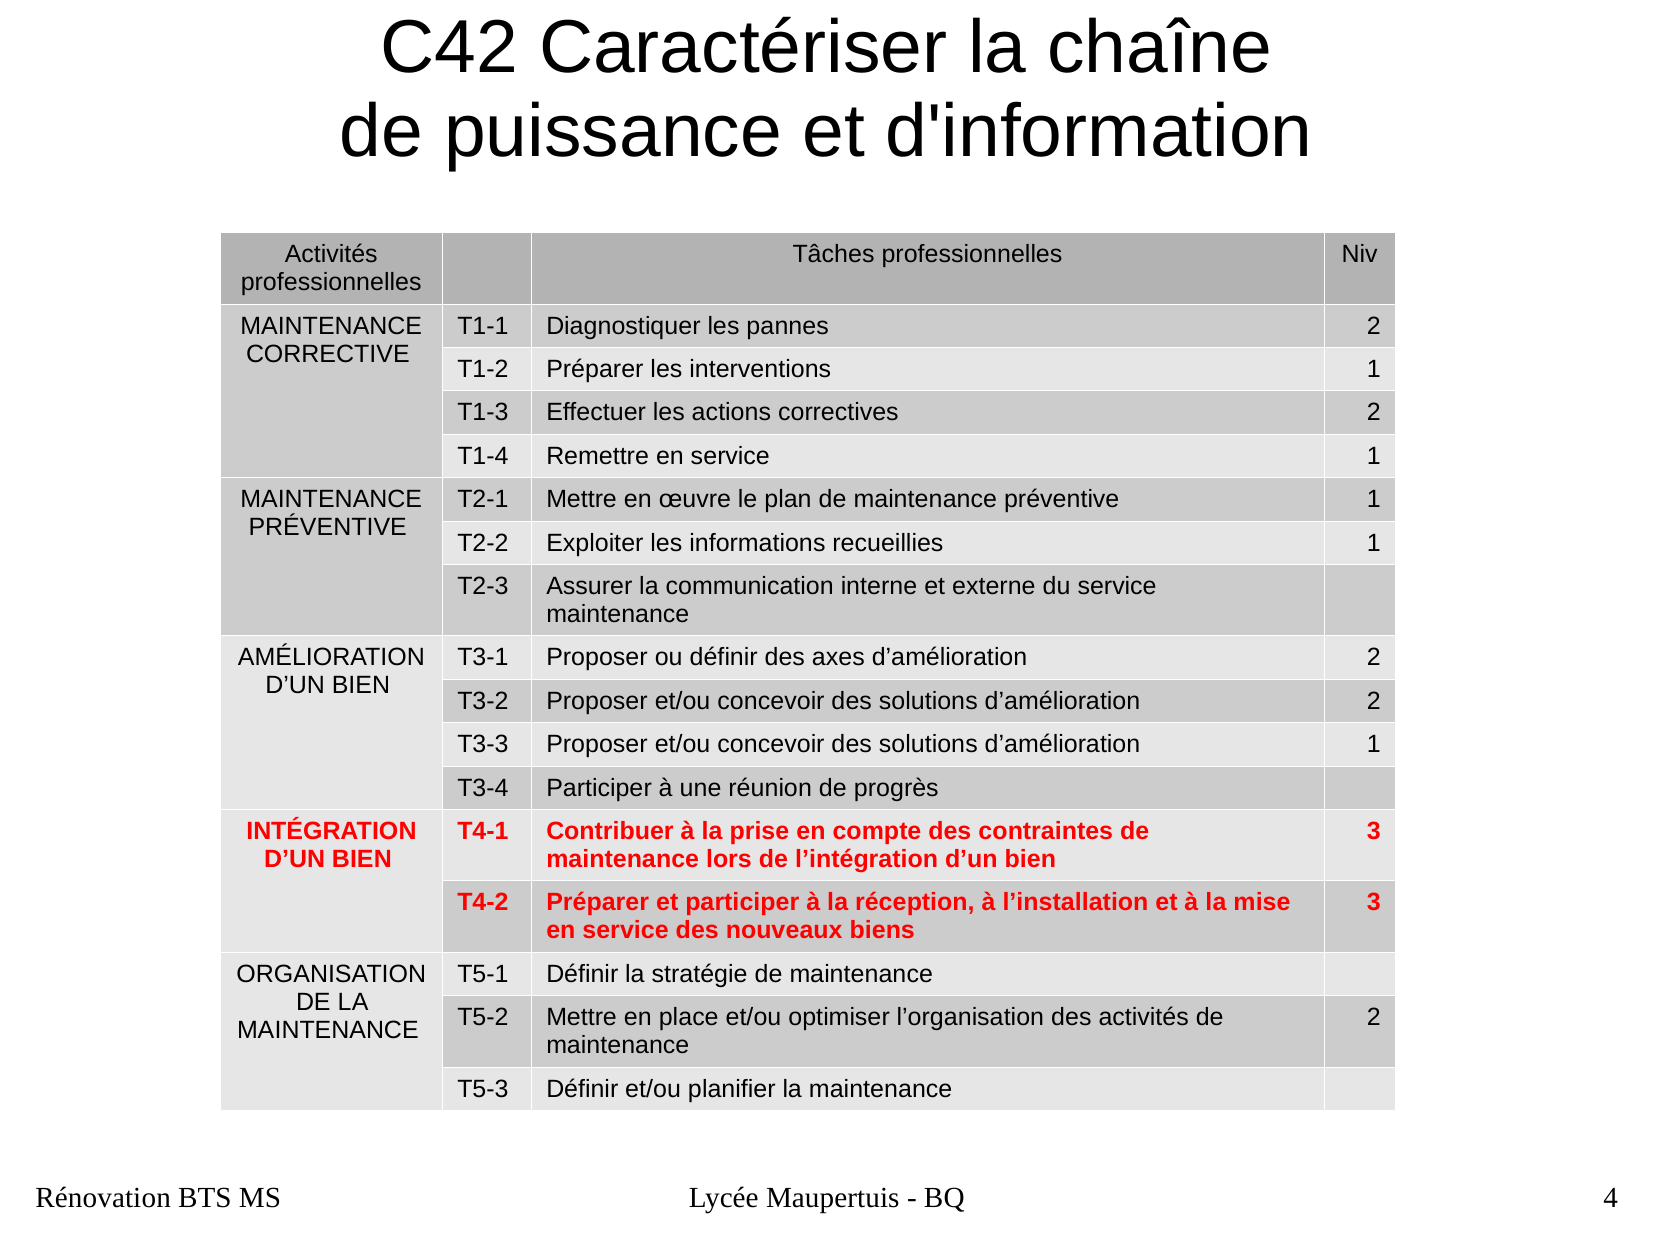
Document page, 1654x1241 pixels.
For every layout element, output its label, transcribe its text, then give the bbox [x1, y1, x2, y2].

table_cell Assurer la communication interne et externe du service maintenance [532, 565, 1324, 635]
table_cell Effectuer les actions correctives [532, 391, 1324, 434]
table_cell Mettre en œuvre le plan de maintenance préventive [532, 478, 1324, 521]
table_cell [1325, 1068, 1395, 1110]
table_cell MAINTENANCE PRÉVENTIVE [221, 478, 442, 635]
table_cell Préparer les interventions [532, 348, 1324, 390]
table_cell AMÉLIORATION D’UN BIEN [221, 636, 442, 809]
table_cell 1 [1325, 723, 1395, 766]
table_header [443, 233, 531, 304]
table_cell 1 [1325, 348, 1395, 390]
table_cell 2 [1325, 680, 1395, 722]
table_cell T3-1 [443, 636, 531, 679]
table_cell T3-2 [443, 680, 531, 722]
table_cell [1325, 953, 1395, 995]
table_cell Diagnostiquer les pannes [532, 305, 1324, 347]
table_cell T4-1 [443, 810, 531, 880]
table_cell T2-2 [443, 522, 531, 564]
table_cell [1325, 565, 1395, 635]
table_cell [1325, 767, 1395, 809]
table_cell 2 [1325, 391, 1395, 434]
table_cell ORGANISATION DE LA MAINTENANCE [221, 953, 442, 1110]
table_cell INTÉGRATION D’UN BIEN [221, 810, 442, 952]
table_cell Proposer et/ou concevoir des solutions d’amélioration [532, 723, 1324, 766]
table_cell Proposer ou définir des axes d’amélioration [532, 636, 1324, 679]
table_cell T3-3 [443, 723, 531, 766]
table_cell T1-3 [443, 391, 531, 434]
table_cell MAINTENANCE CORRECTIVE [221, 305, 442, 477]
table_cell Définir et/ou planifier la maintenance [532, 1068, 1324, 1110]
table_cell T1-1 [443, 305, 531, 347]
table_cell 1 [1325, 522, 1395, 564]
table_cell T2-3 [443, 565, 531, 635]
table_cell 2 [1325, 996, 1395, 1067]
table_cell T1-4 [443, 435, 531, 477]
table_cell 1 [1325, 478, 1395, 521]
table_header Niv [1325, 233, 1395, 304]
table_cell 1 [1325, 435, 1395, 477]
table_cell T4-2 [443, 881, 531, 952]
table_cell Définir la stratégie de maintenance [532, 953, 1324, 995]
table_cell T2-1 [443, 478, 531, 521]
table_header Activités professionnelles [221, 233, 442, 304]
table_cell T1-2 [443, 348, 531, 390]
table_cell Participer à une réunion de progrès [532, 767, 1324, 809]
table_cell Contribuer à la prise en compte des contraintes de maintenance lors de l’intégration d’un bien [532, 810, 1324, 880]
table_cell T5-2 [443, 996, 531, 1067]
table_cell 2 [1325, 305, 1395, 347]
table_cell Remettre en service [532, 435, 1324, 477]
table_cell T3-4 [443, 767, 531, 809]
table_cell 3 [1325, 810, 1395, 880]
table_cell Mettre en place et/ou optimiser l’organisation des activités de maintenance [532, 996, 1324, 1067]
table_cell T5-3 [443, 1068, 531, 1110]
title C42 Caractériser la chaîne de puissance et d'information [35, 4, 1619, 173]
table_cell Exploiter les informations recueillies [532, 522, 1324, 564]
table_header Tâches professionnelles [532, 233, 1324, 304]
table_cell 2 [1325, 636, 1395, 679]
table_cell Préparer et participer à la réception, à l’installation et à la mise en service des nouveaux biens [532, 881, 1324, 952]
table_cell Proposer et/ou concevoir des solutions d’amélioration [532, 680, 1324, 722]
table_cell T5-1 [443, 953, 531, 995]
table_cell 3 [1325, 881, 1395, 952]
